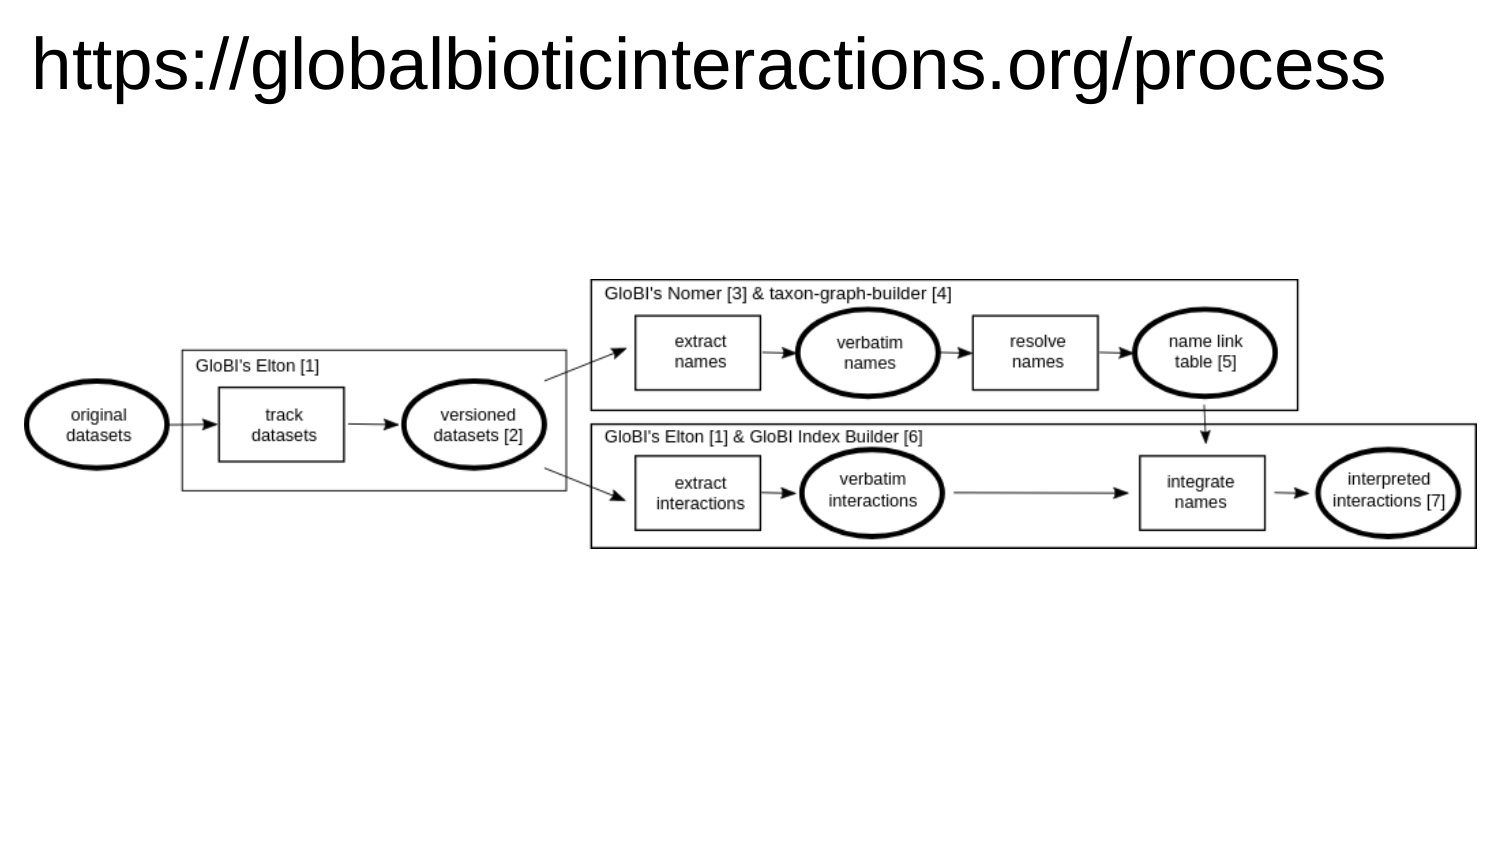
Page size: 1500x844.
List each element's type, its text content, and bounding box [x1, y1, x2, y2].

picture [24, 279, 1477, 549]
text_box https://globalbioticinteractions.org/process [16, 1, 1442, 142]
